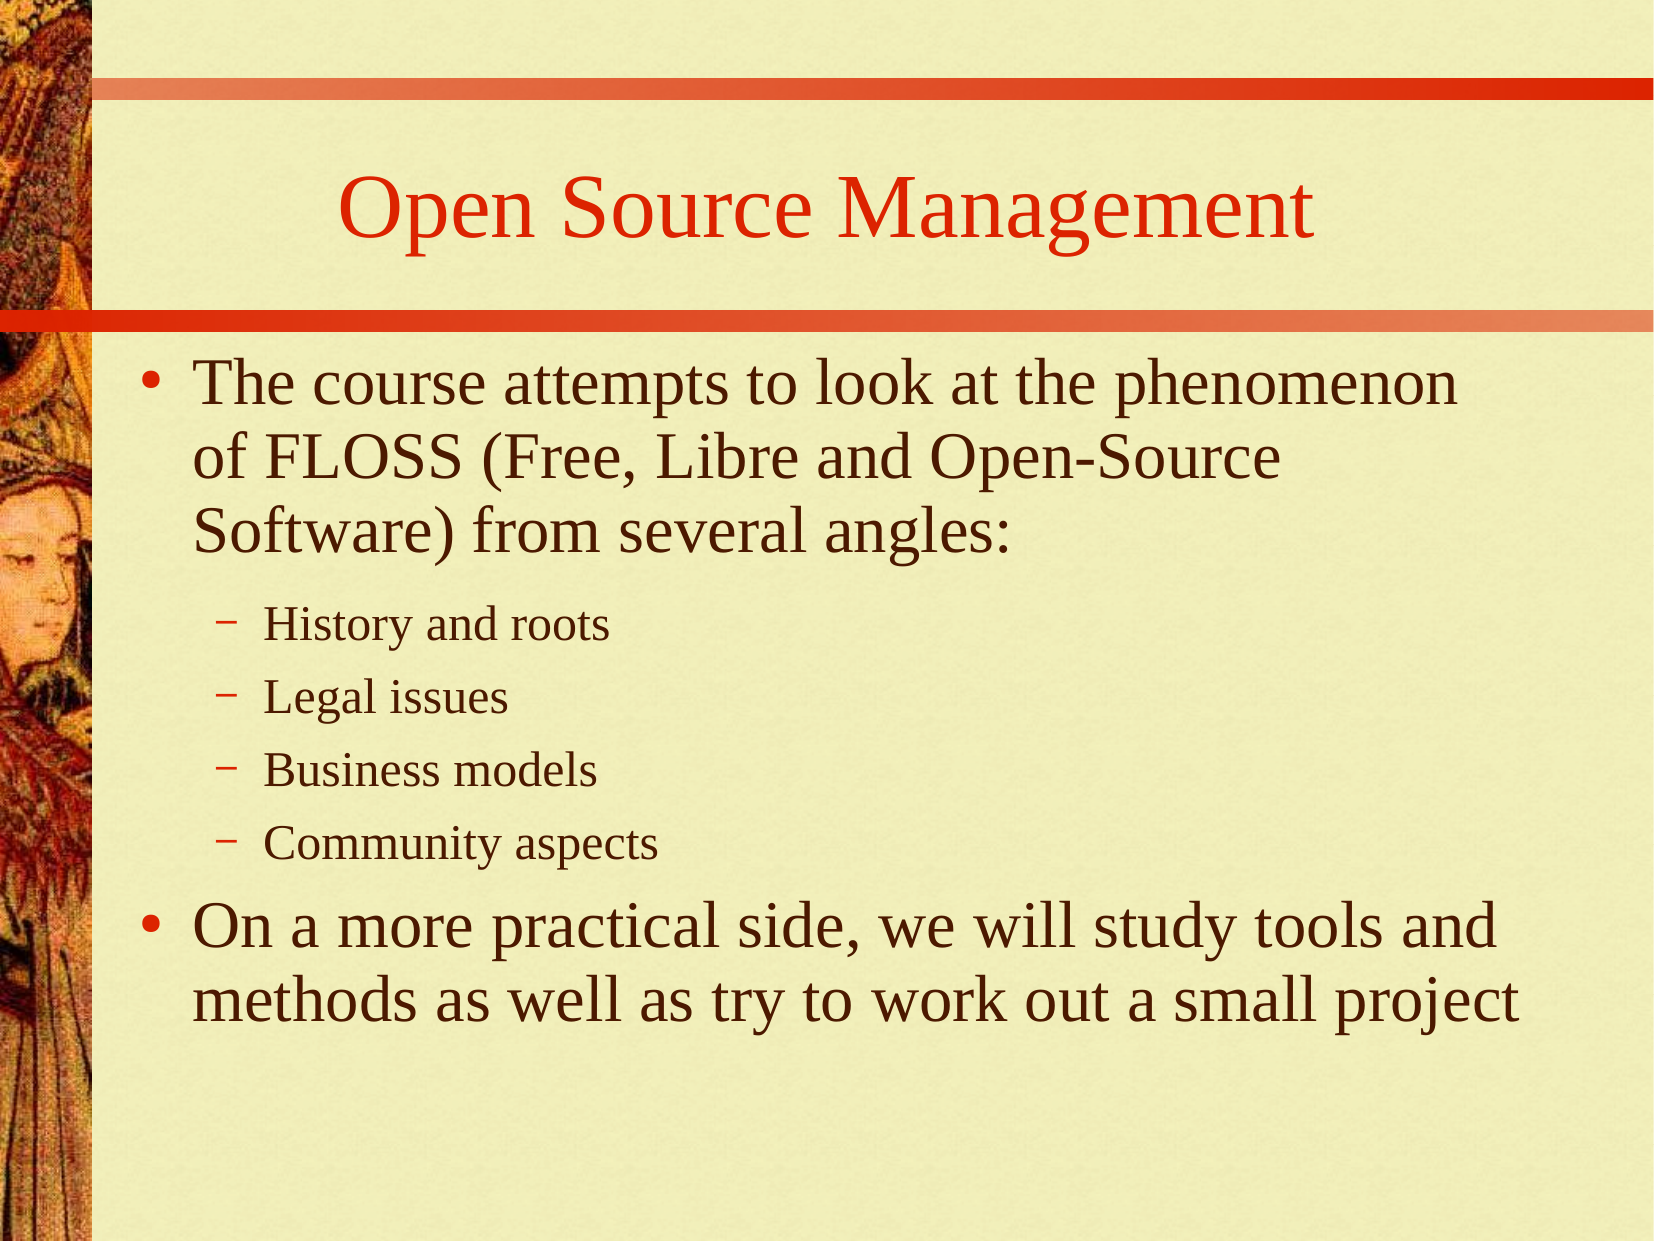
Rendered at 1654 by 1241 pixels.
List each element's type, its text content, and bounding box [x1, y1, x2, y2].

picture [0, 332, 1654, 1241]
title Open Source Management [121, 102, 1534, 311]
picture [0, 0, 1654, 310]
list The course attempts to look at the phenomenon of FLOSS (Free, Libre and Open-Source Software) from several angles: History and roots Legal issues Business models Community aspects On a more practical side, we will study tools and methods as well as try to work out a small project [121, 344, 1534, 1127]
